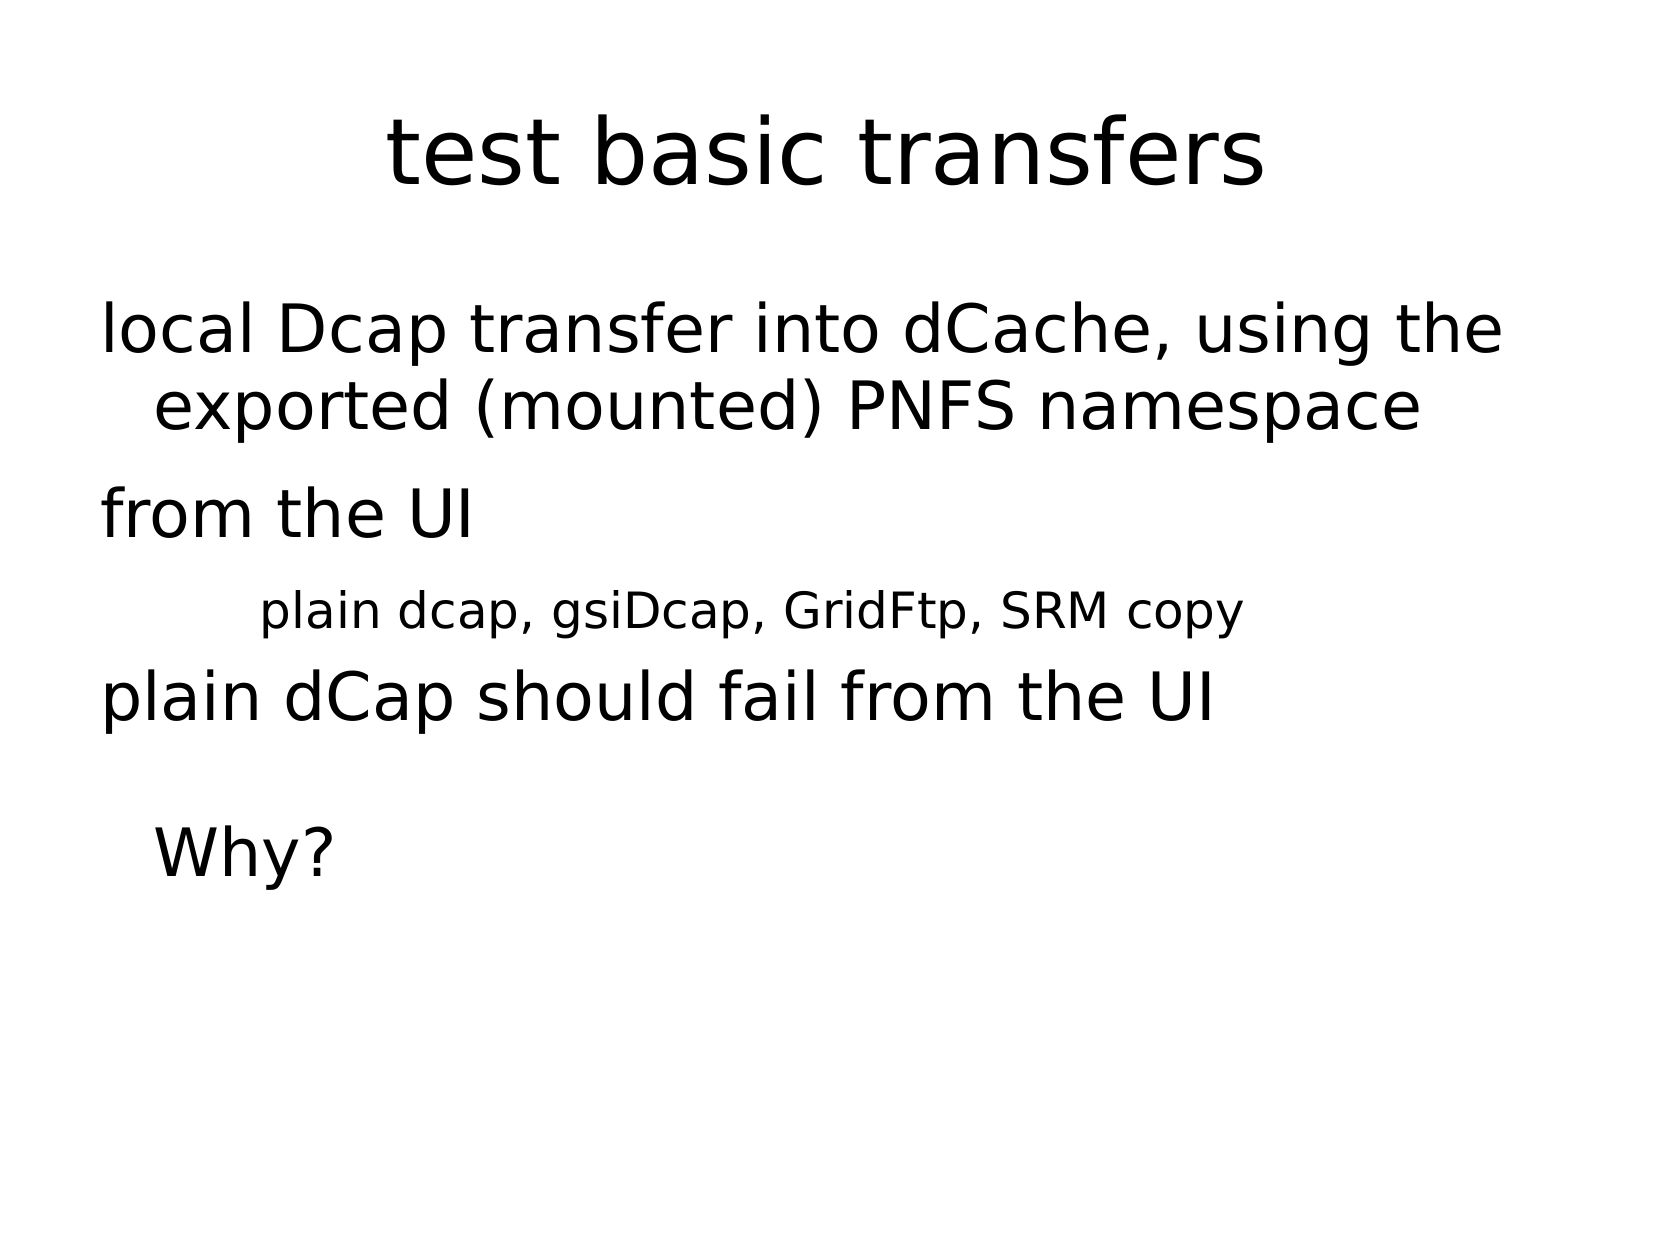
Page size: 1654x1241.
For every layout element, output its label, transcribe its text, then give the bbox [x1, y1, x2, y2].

list local Dcap transfer into dCache, using the exported (mounted) PNFS namespace from the UI plain dcap, gsiDcap, GridFtp, SRM copy plain dCap should fail from the UI Why? [82, 290, 1571, 1094]
title test basic transfers [82, 56, 1571, 250]
